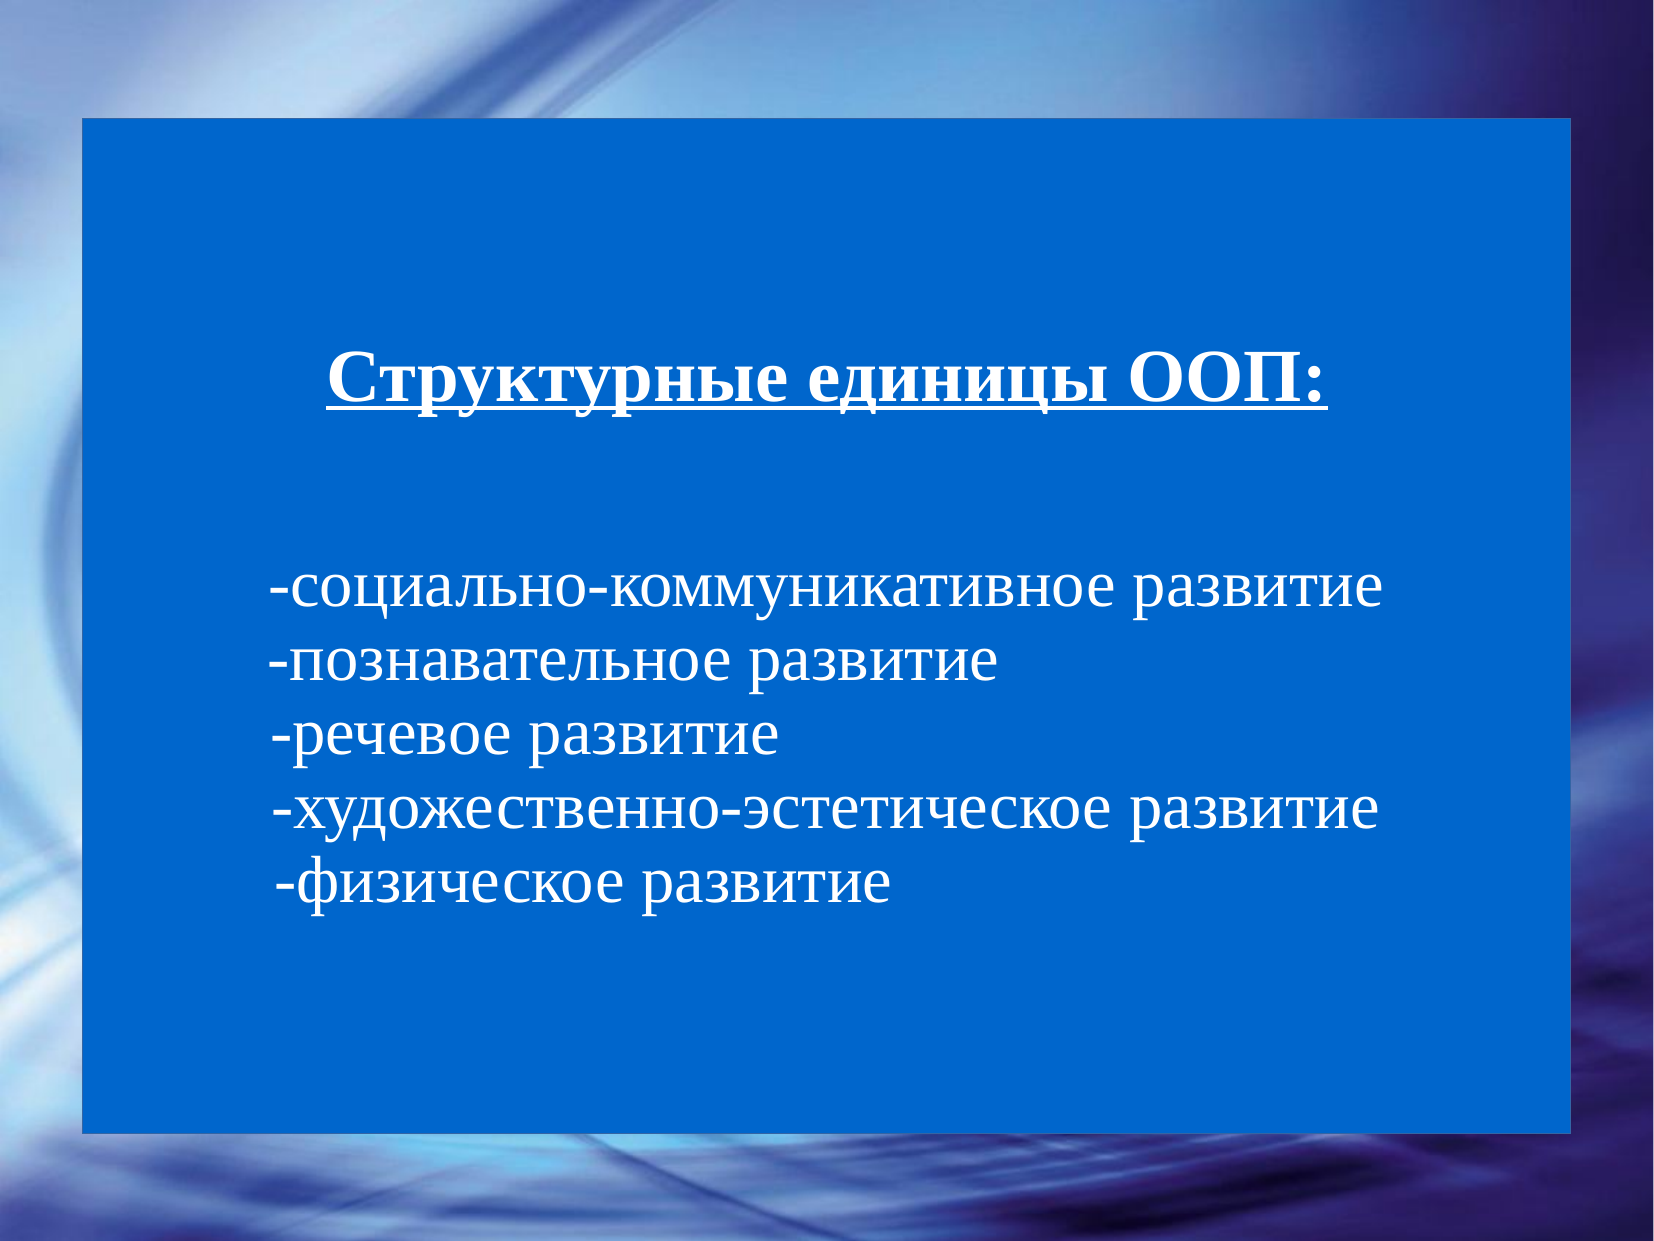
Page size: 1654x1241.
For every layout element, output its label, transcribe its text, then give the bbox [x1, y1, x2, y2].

text_box Структурные единицы ООП: -социально-коммуникативное развитие -познавательное развитие -речевое развитие -художественно-эстетическое развитие -физическое развитие [82, 118, 1571, 1134]
picture [0, 0, 1654, 1241]
